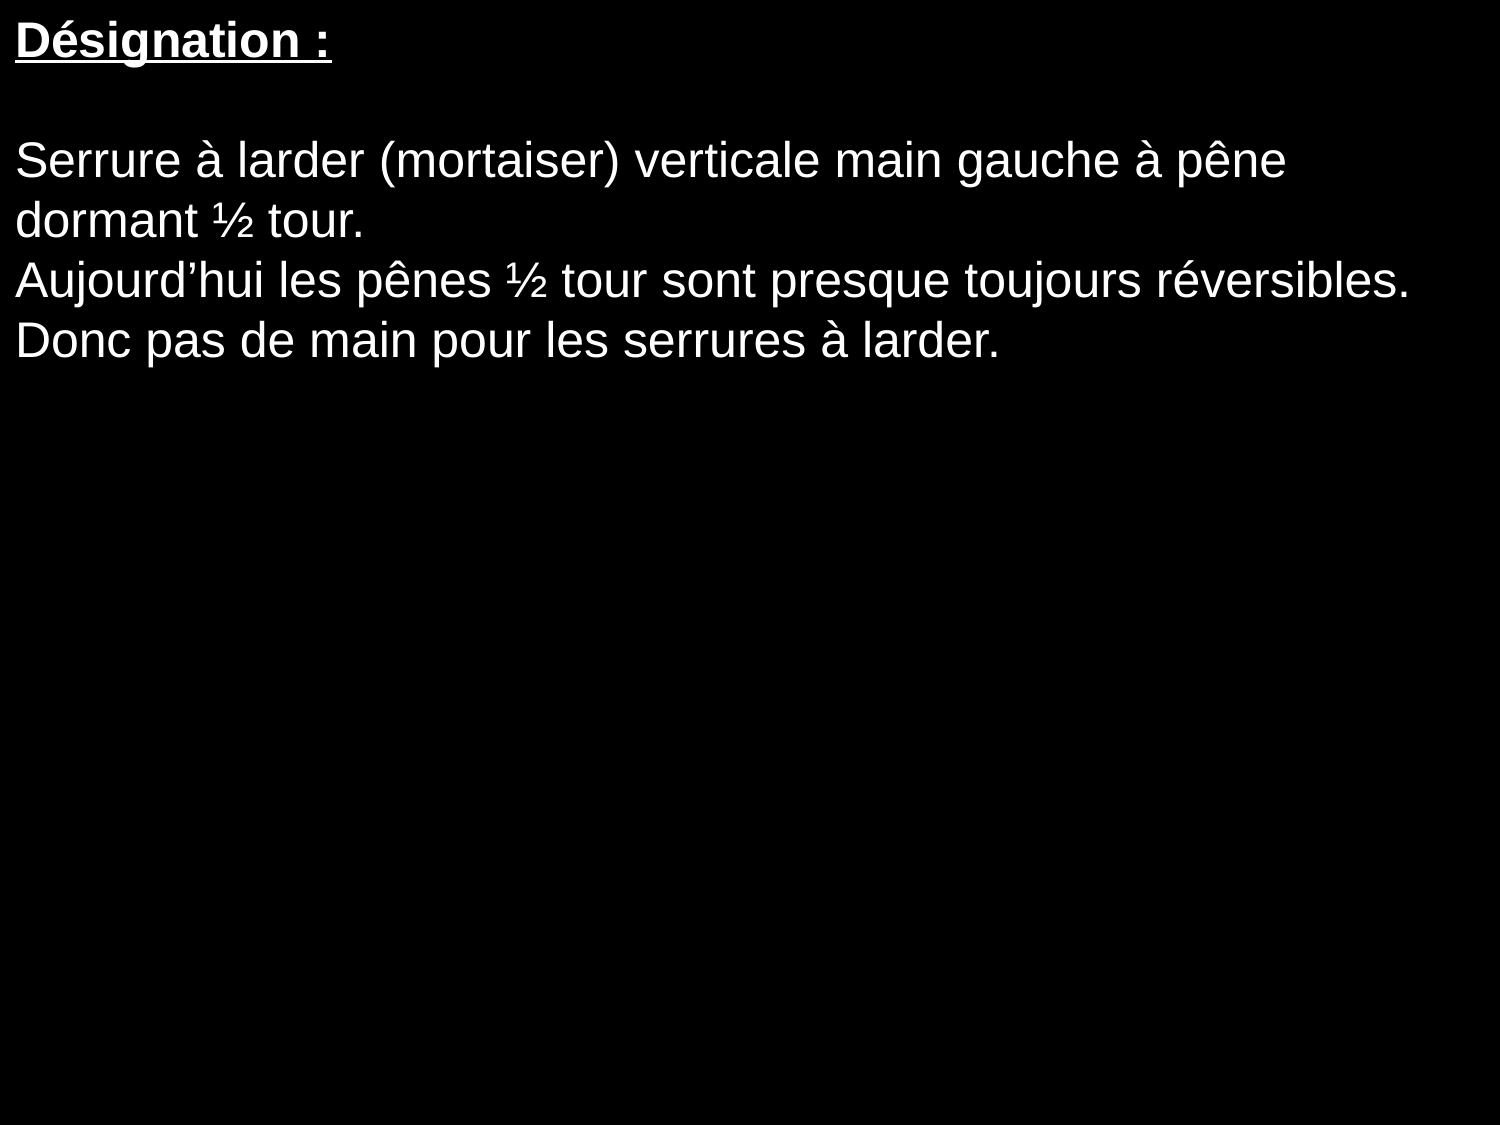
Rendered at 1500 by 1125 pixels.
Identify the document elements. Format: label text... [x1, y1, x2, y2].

text_box Désignation : Serrure à larder (mortaiser) verticale main gauche à pêne dormant ½ tour. Aujourd’hui les pênes ½ tour sont presque toujours réversibles. Donc pas de main pour les serrures à larder. [0, 0, 1471, 375]
